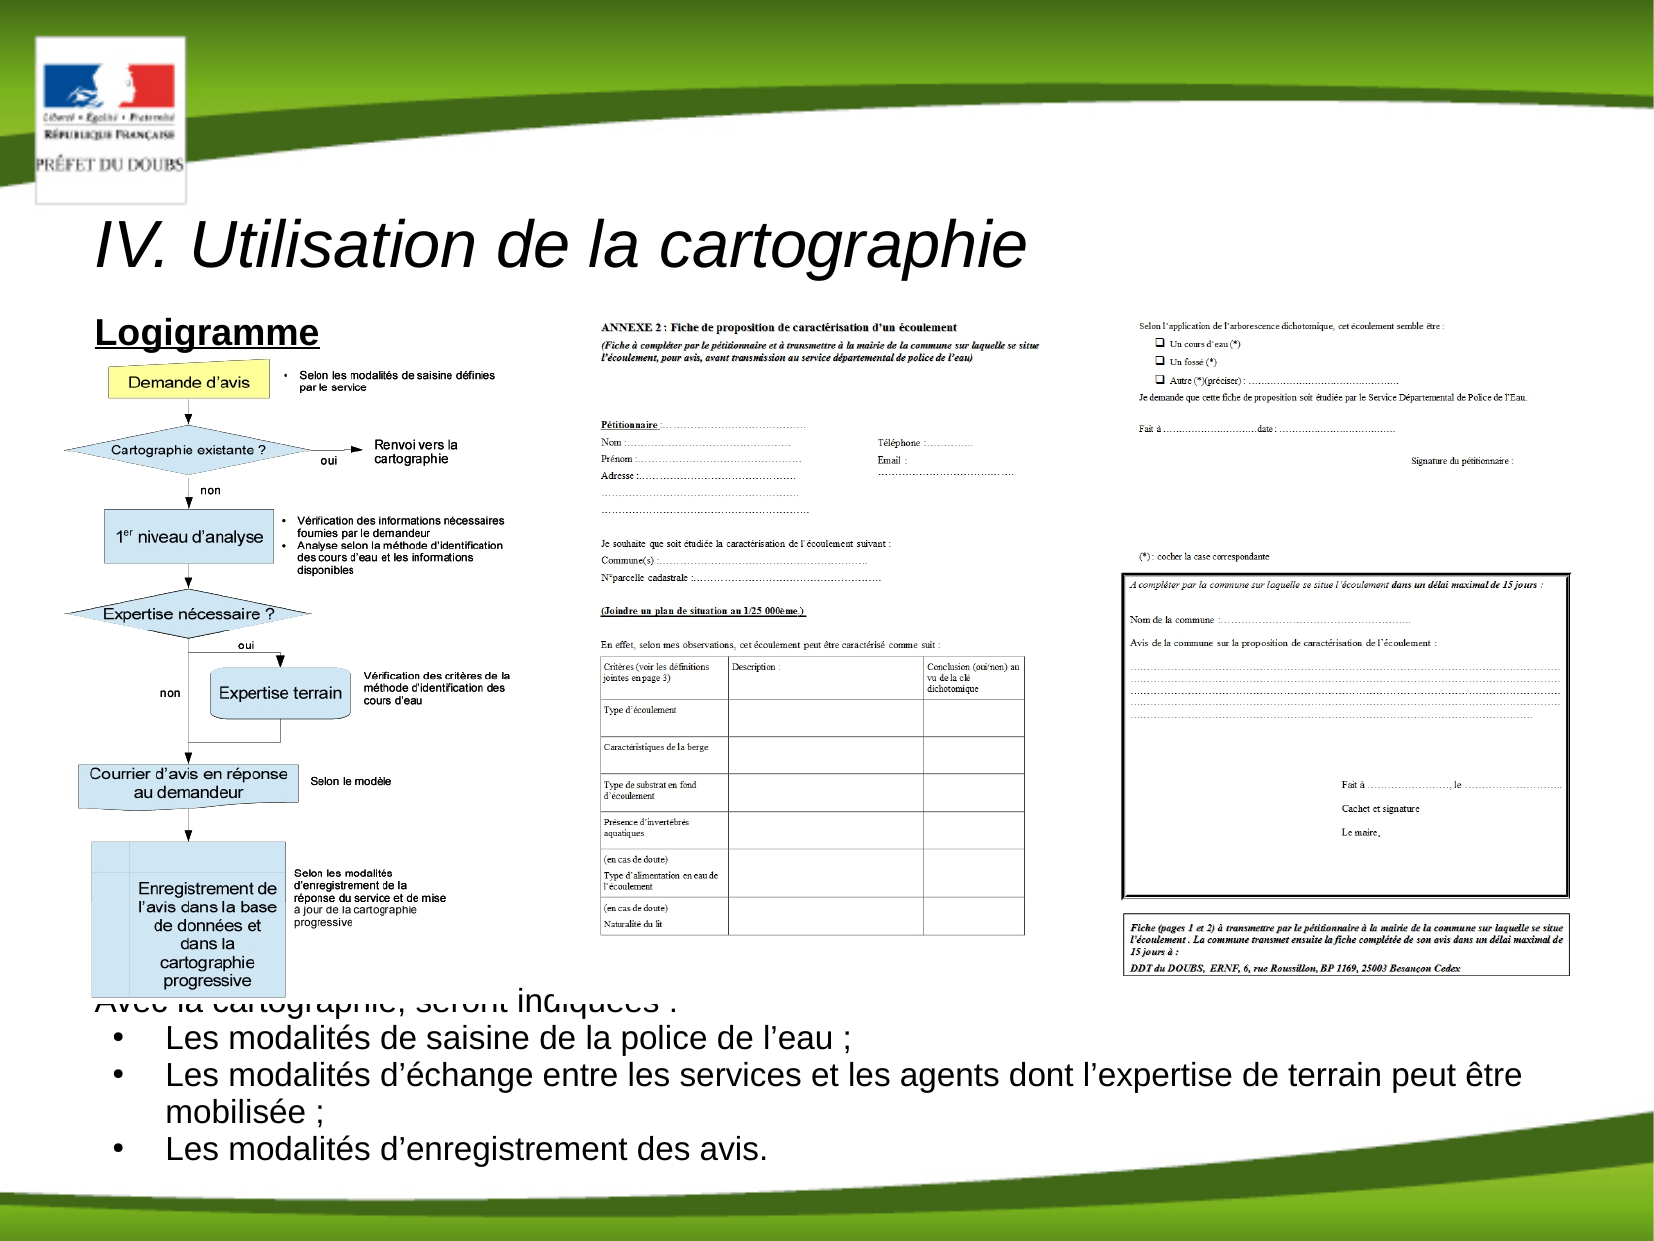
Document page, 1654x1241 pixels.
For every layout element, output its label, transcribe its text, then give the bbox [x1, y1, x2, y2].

list Utilisation de la cartographie Logigramme Avec la cartographie, seront indiquées : Les modalités de saisine de la police de l’eau ; Les modalités d’échange entre les services et les agents dont l’expertise de terrain peut être mobilisée ; Les modalités d’enregistrement des avis. [76, 206, 1565, 1201]
picture [0, 0, 1654, 1241]
